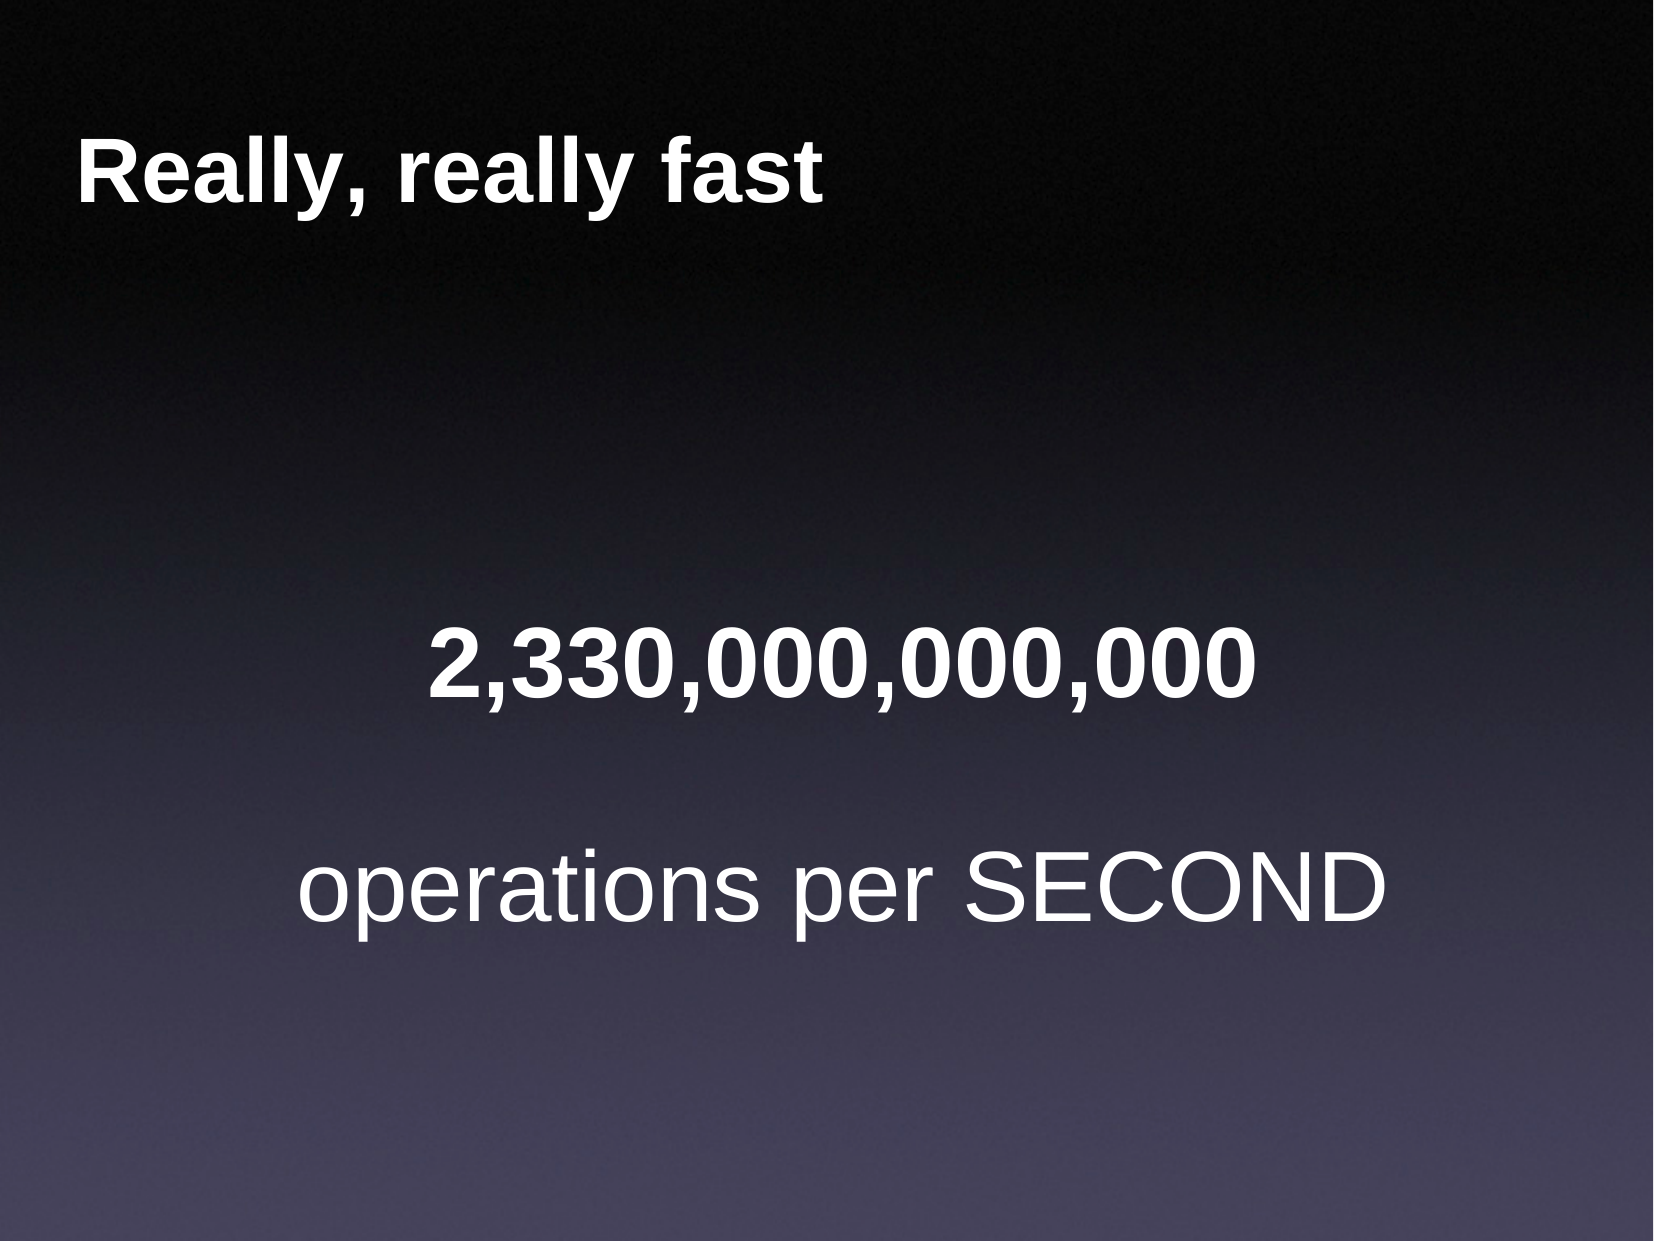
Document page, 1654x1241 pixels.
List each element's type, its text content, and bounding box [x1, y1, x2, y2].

title Really, really fast [75, 75, 1563, 268]
picture [0, 0, 1654, 1241]
text_box 2,330,000,000,000 operations per SECOND [187, 600, 1501, 951]
